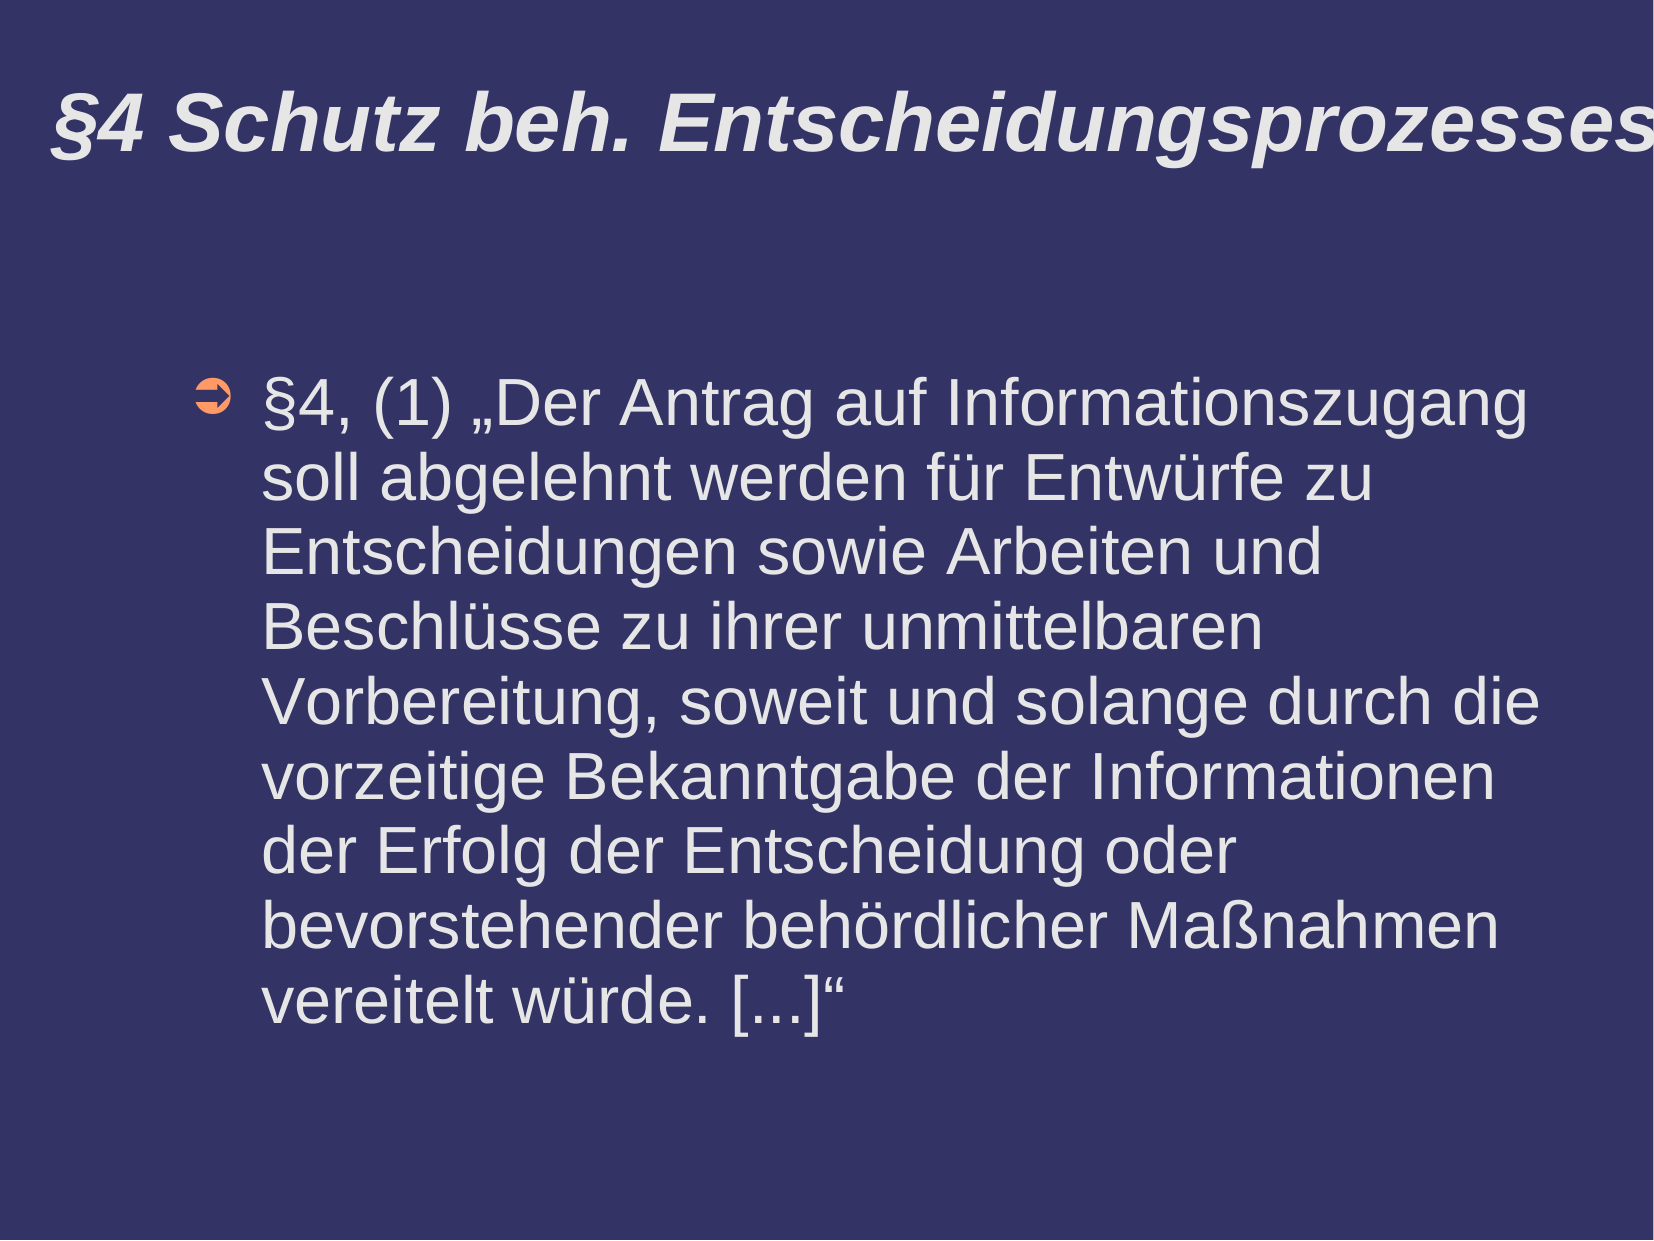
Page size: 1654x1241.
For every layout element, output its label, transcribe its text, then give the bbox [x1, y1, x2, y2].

title §4 Schutz beh. Entscheidungsprozesses [0, 19, 1654, 227]
list §4, (1) „Der Antrag auf Informationszugang soll abgelehnt werden für Entwürfe zu Entscheidungen sowie Arbeiten und Beschlüsse zu ihrer unmittelbaren Vorbereitung, soweit und solange durch die vorzeitige Bekanntgabe der Informationen der Erfolg der Entscheidung oder bevorstehender behördlicher Maßnahmen vereitelt würde. [...]“ [178, 364, 1570, 1147]
